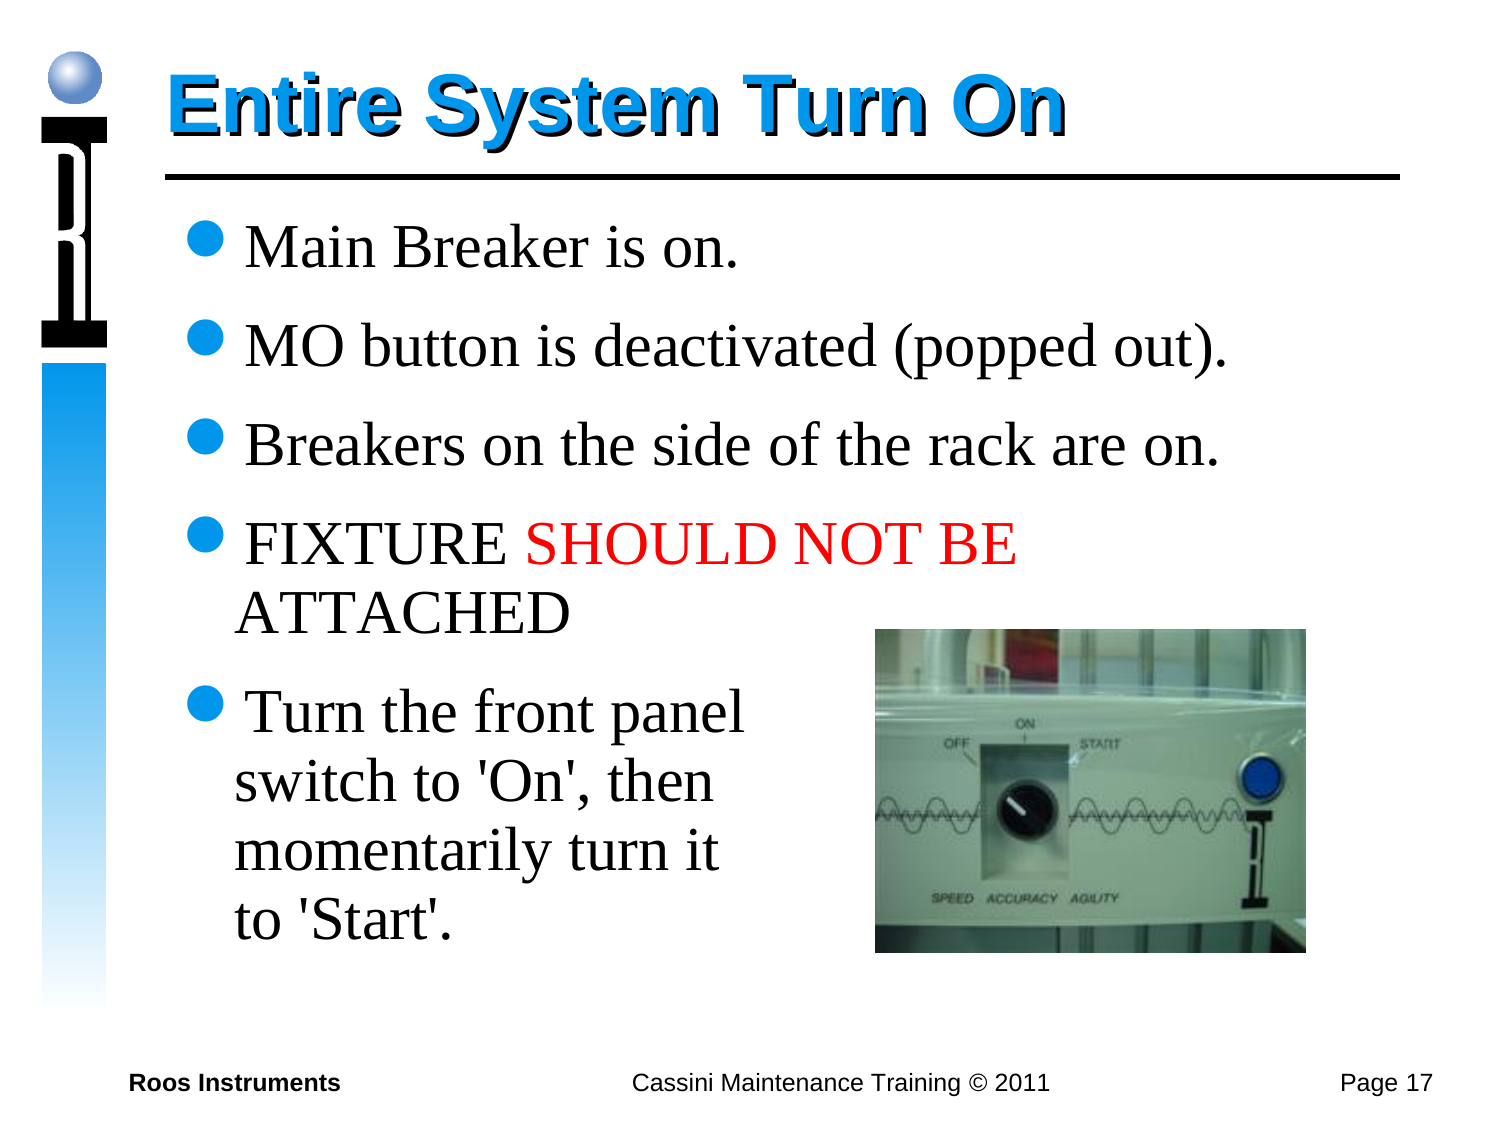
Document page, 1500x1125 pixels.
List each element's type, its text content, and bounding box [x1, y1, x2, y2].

title Entire System Turn On [165, 44, 1411, 150]
picture [875, 629, 1306, 953]
list Main Breaker is on. MO button is deactivated (popped out). Breakers on the side of the rack are on. FIXTURE SHOULD NOT BE ATTACHED Turn the front panel switch to 'On', then momentarily turn it to 'Start'. [182, 212, 1318, 961]
